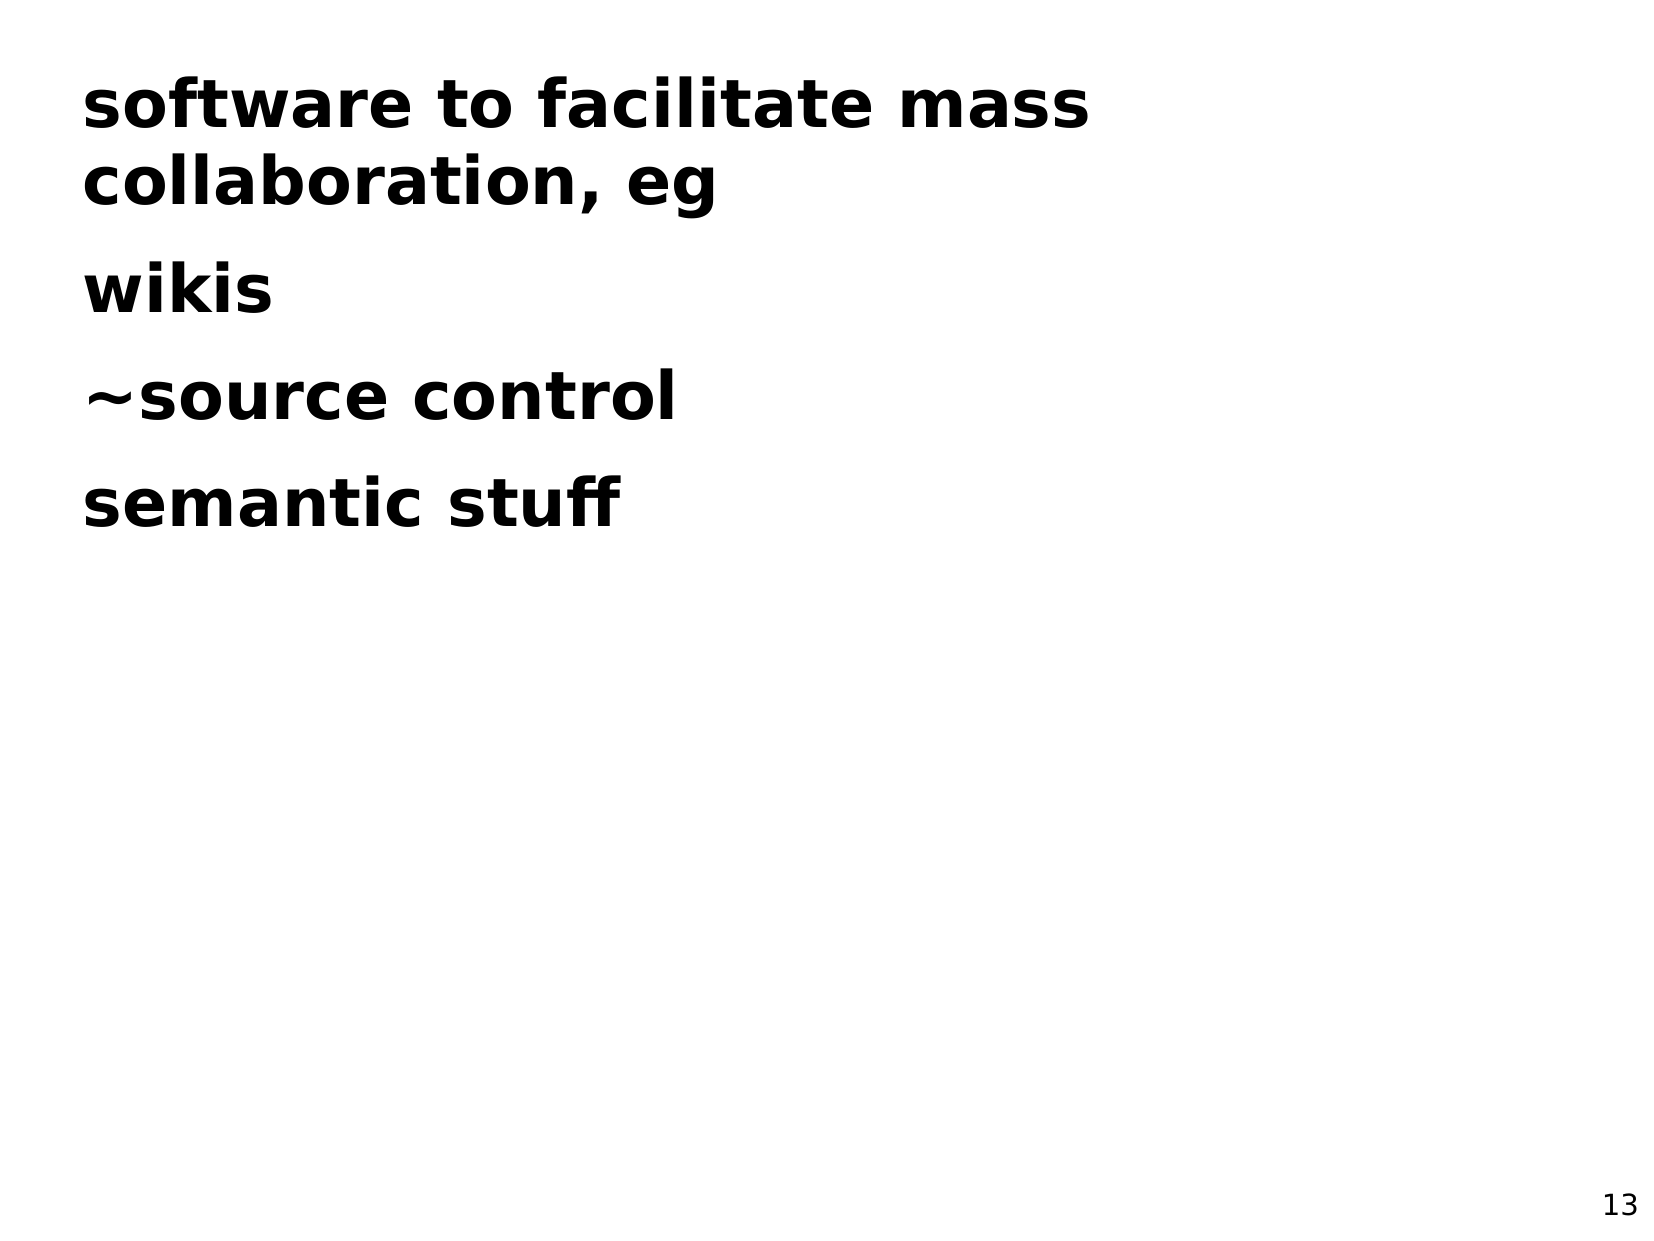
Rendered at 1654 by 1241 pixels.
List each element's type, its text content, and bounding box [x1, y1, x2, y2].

list software to facilitate mass collaboration, eg wikis ~source control semantic stuff [82, 65, 1571, 1062]
